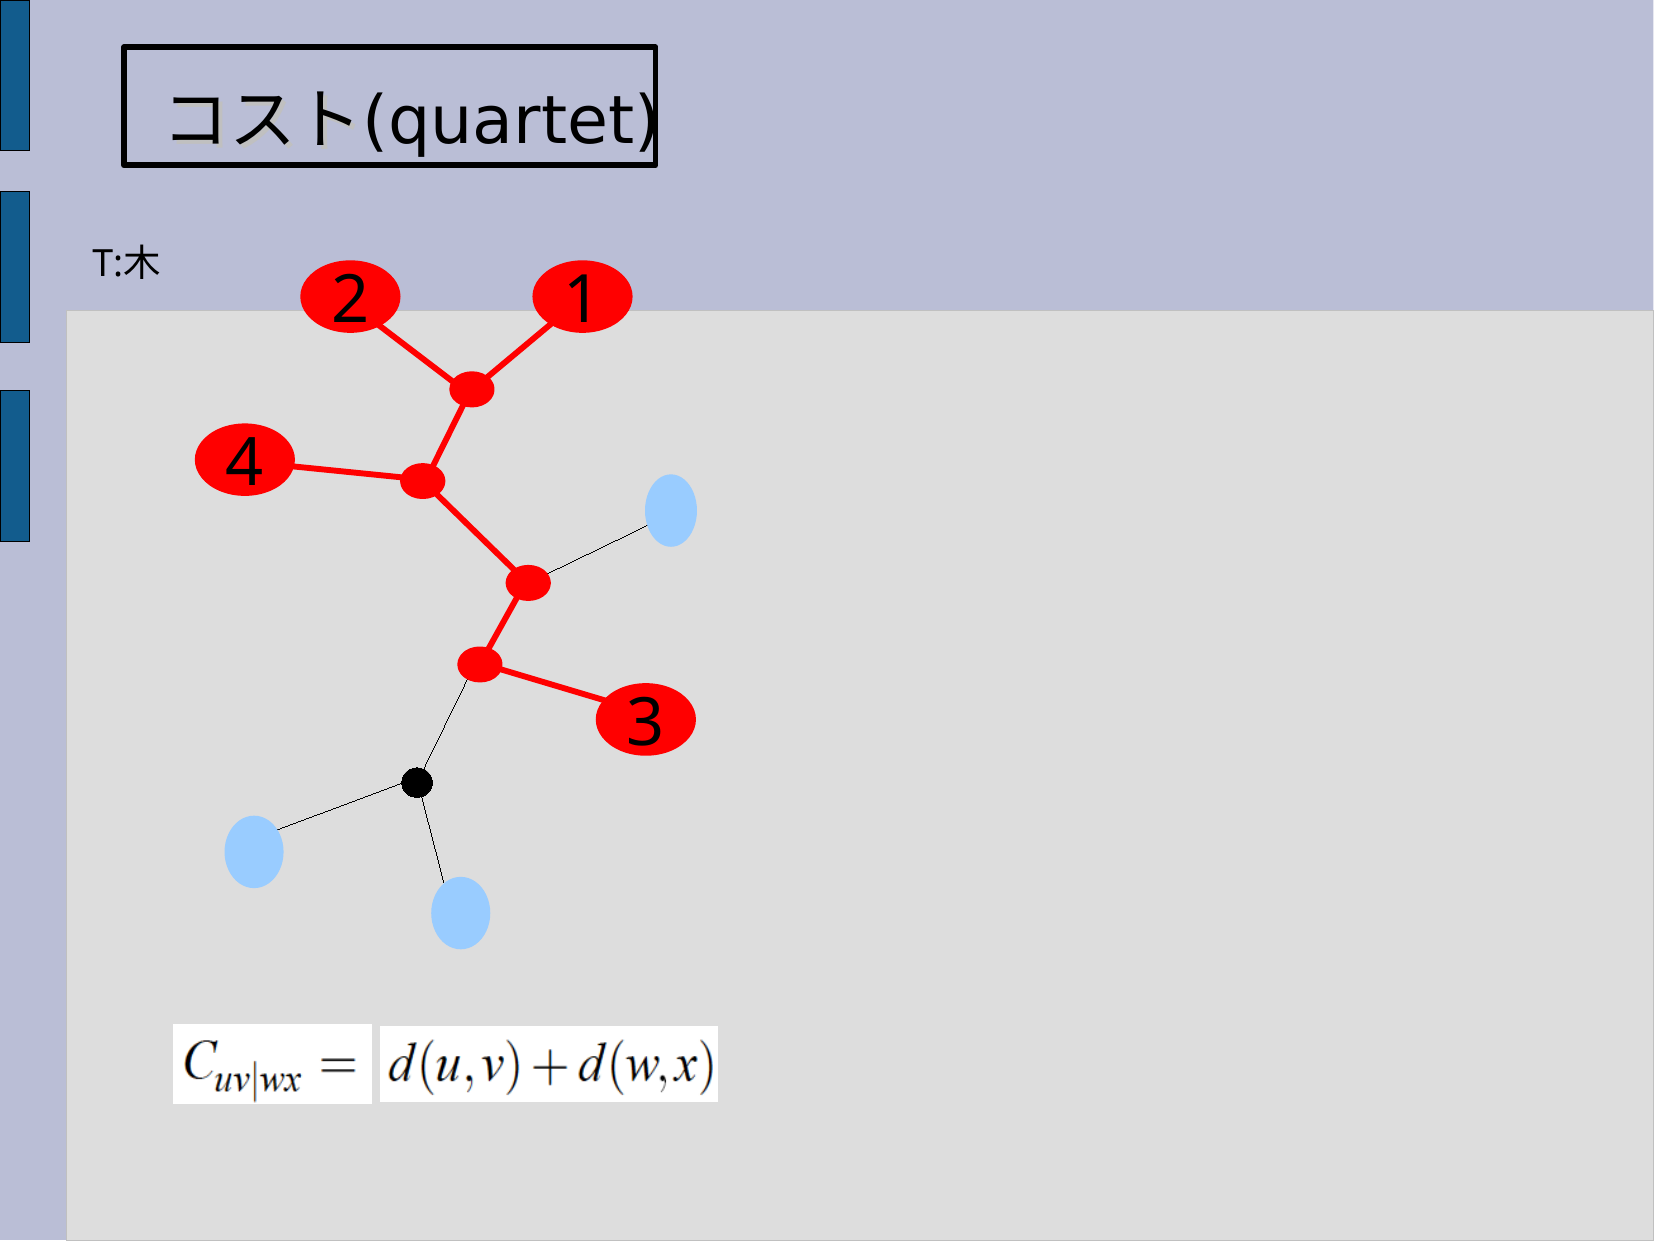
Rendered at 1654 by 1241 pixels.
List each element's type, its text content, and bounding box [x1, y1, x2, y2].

text_box 3 [595, 683, 696, 756]
text_box [401, 767, 433, 798]
text_box [224, 815, 284, 889]
text_box 1 [532, 260, 633, 333]
text_box [431, 876, 491, 950]
picture [173, 1024, 372, 1104]
text_box コスト(quartet) [147, 59, 653, 162]
text_box [406, 469, 440, 494]
text_box [463, 652, 497, 677]
text_box 2 [300, 260, 401, 333]
picture [380, 1026, 718, 1102]
text_box [511, 570, 545, 596]
text_box T:木 [77, 225, 199, 291]
text_box 4 [194, 423, 295, 496]
text_box [455, 377, 489, 402]
text_box コスト(quartet) [147, 59, 798, 178]
text_box [645, 474, 697, 547]
